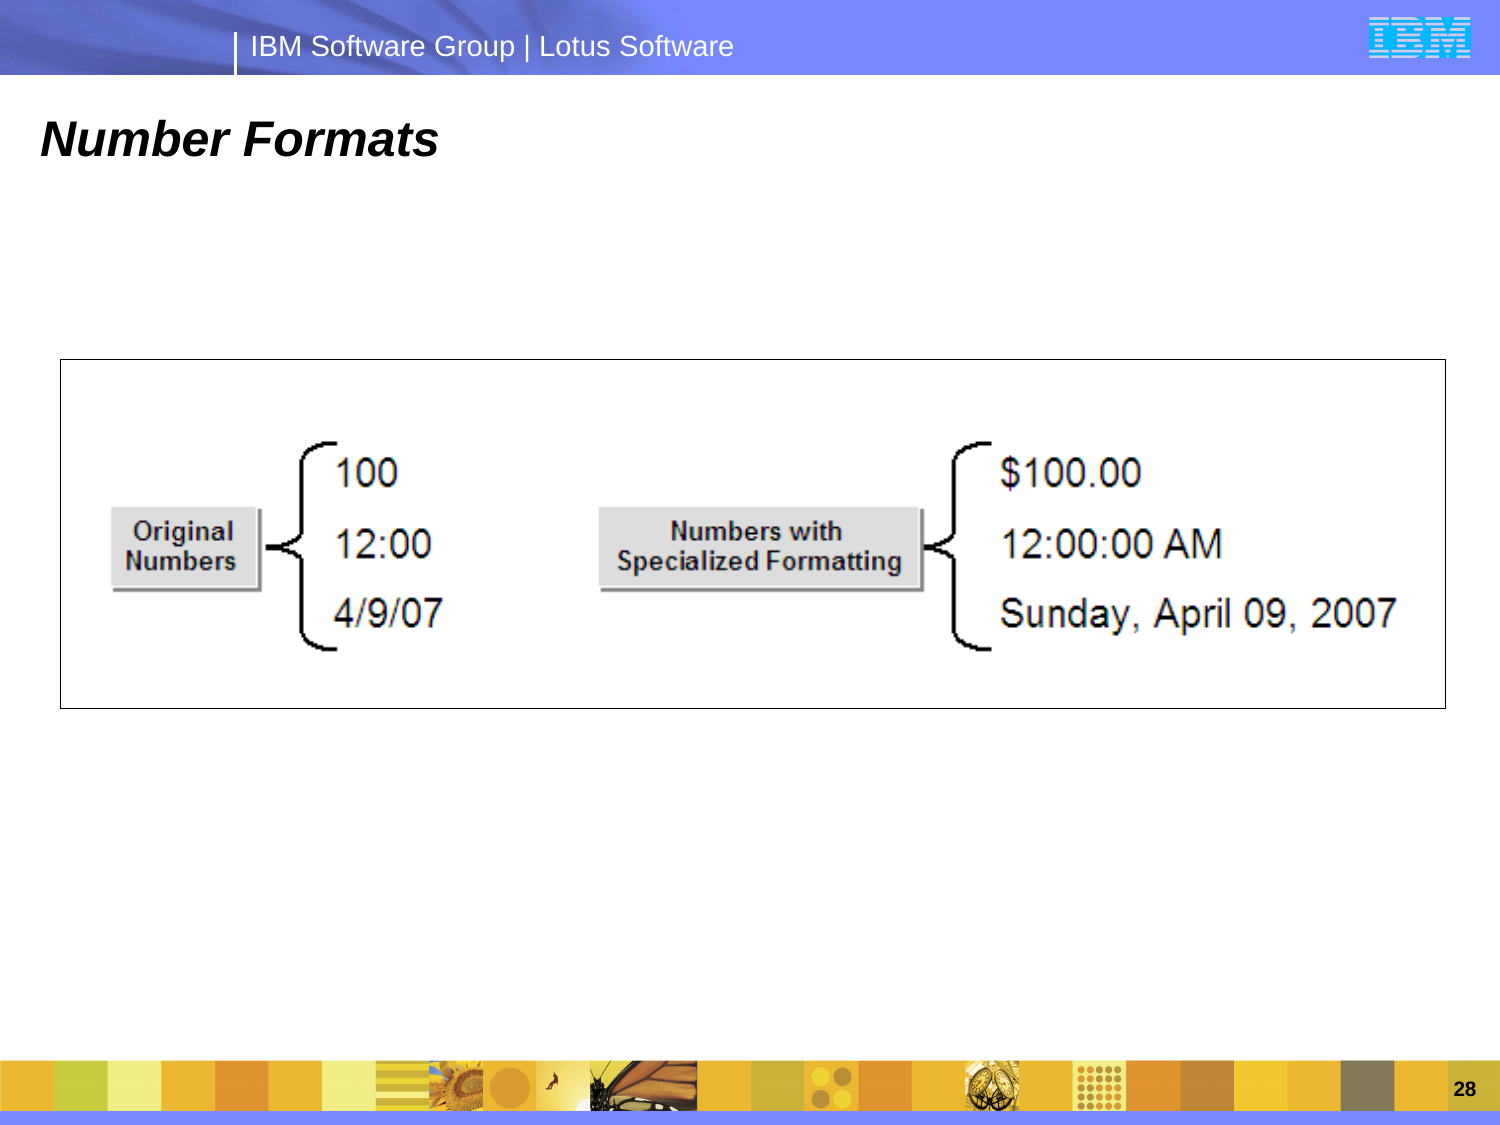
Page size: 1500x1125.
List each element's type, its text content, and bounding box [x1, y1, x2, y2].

title Number Formats [25, 106, 1378, 189]
picture [0, 1060, 1500, 1111]
picture [60, 359, 1446, 709]
picture [0, 0, 1500, 75]
